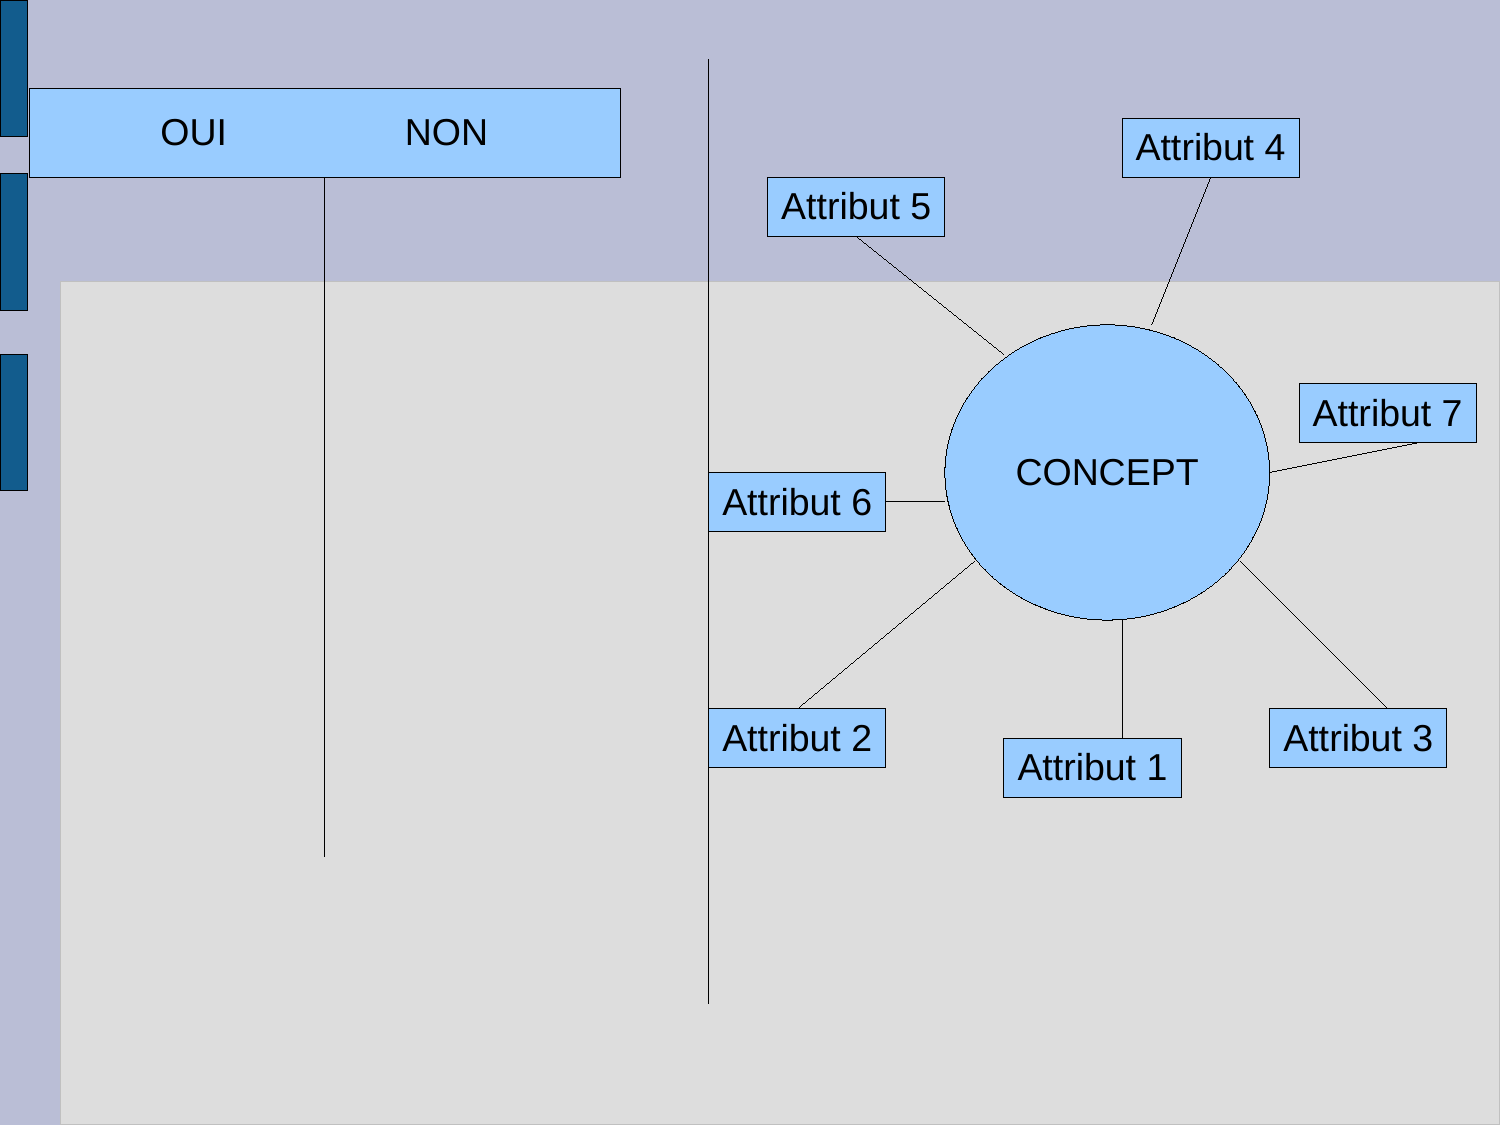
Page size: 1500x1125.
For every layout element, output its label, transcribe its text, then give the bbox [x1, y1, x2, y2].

text_box Attribut 4 [1122, 118, 1300, 178]
text_box CONCEPT [944, 324, 1270, 621]
text_box Attribut 6 [708, 472, 886, 532]
text_box Attribut 5 [767, 177, 945, 237]
text_box Attribut 2 [708, 708, 886, 768]
text_box Attribut 1 [1003, 738, 1182, 798]
text_box Attribut 3 [1269, 708, 1447, 768]
text_box OUI NON [29, 88, 621, 178]
text_box Attribut 7 [1299, 383, 1477, 443]
